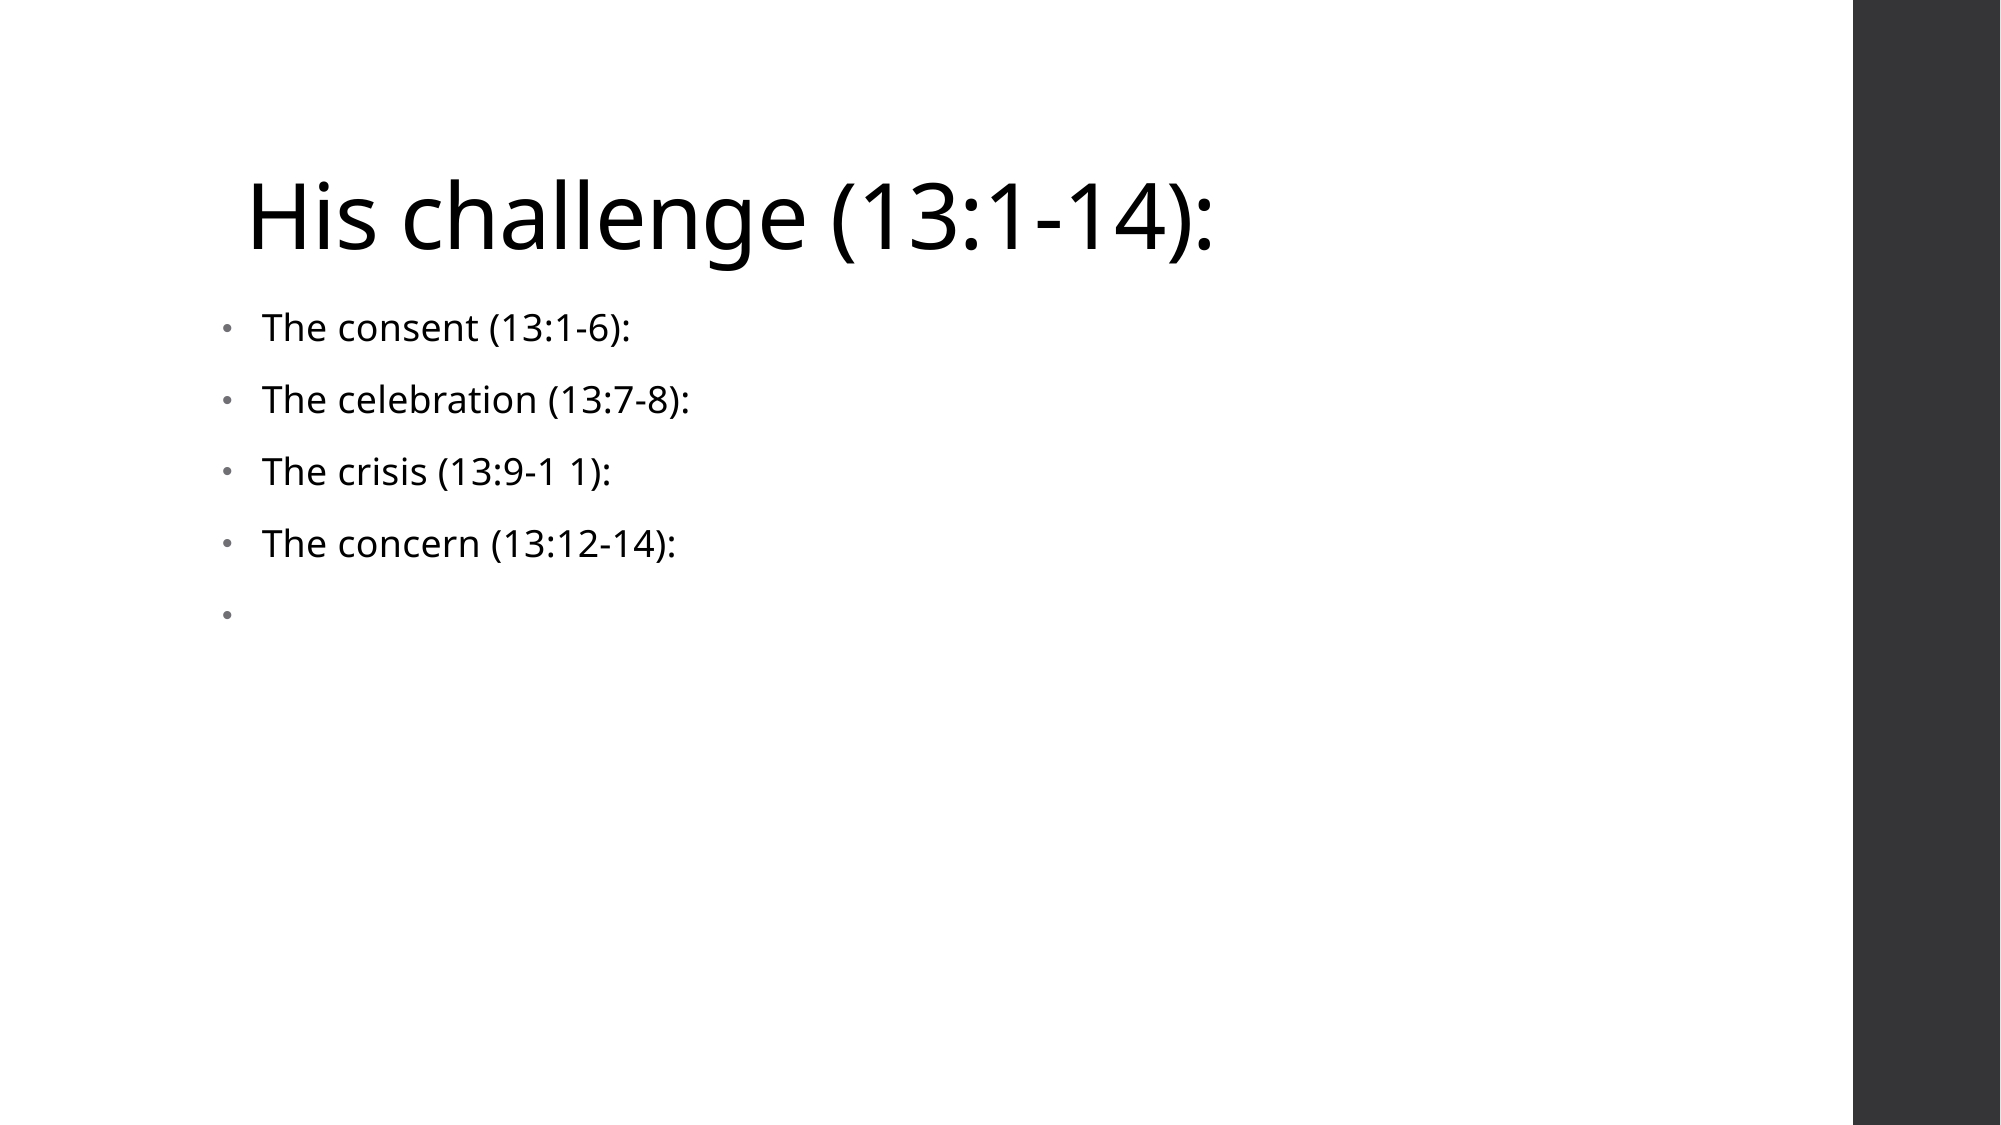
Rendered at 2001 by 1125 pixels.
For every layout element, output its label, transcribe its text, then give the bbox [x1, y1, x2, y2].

list The consent (13:1-6): The celebration (13:7-8): The crisis (13:9-1 1): The concern (13:12-14): [206, 299, 1617, 1014]
title His challenge (13:1-14): [206, 60, 1797, 278]
